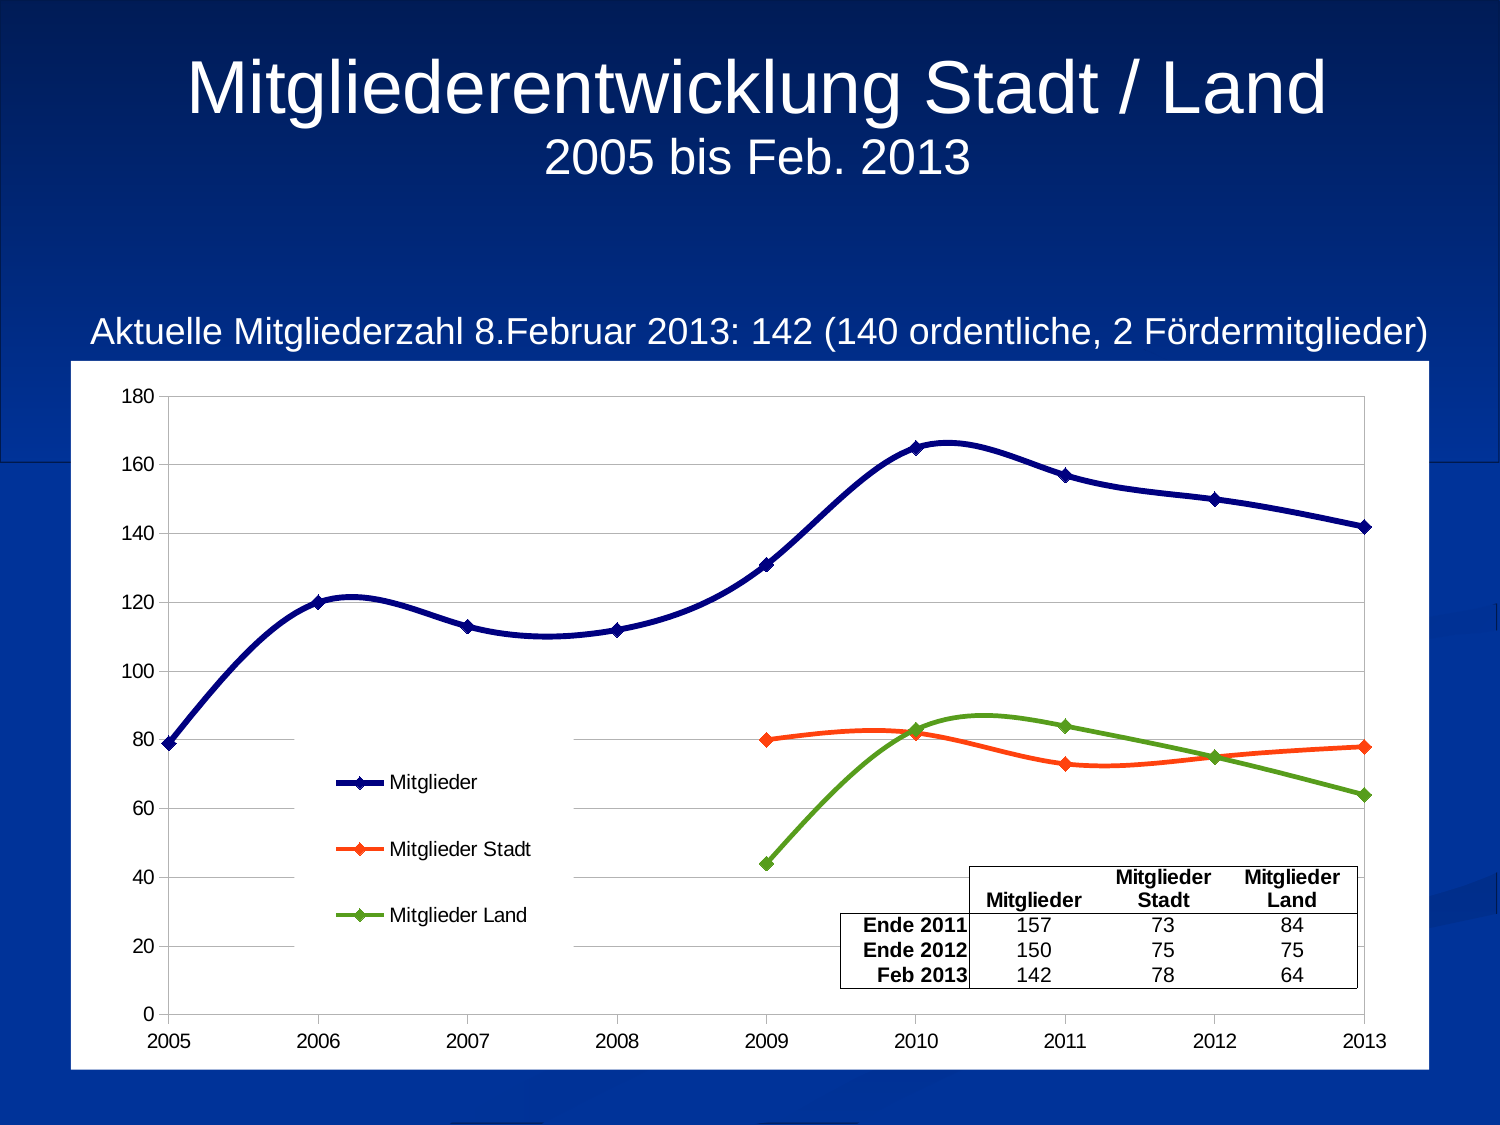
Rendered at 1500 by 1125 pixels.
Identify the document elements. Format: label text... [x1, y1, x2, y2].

title Mitgliederentwicklung Stadt / Land 2005 bis Feb. 2013 [75, 45, 1441, 185]
text_box Aktuelle Mitgliederzahl 8.Februar 2013: 142 (140 ordentliche, 2 Fördermitglieder) [75, 303, 1444, 361]
chart [70, 360, 1430, 1070]
